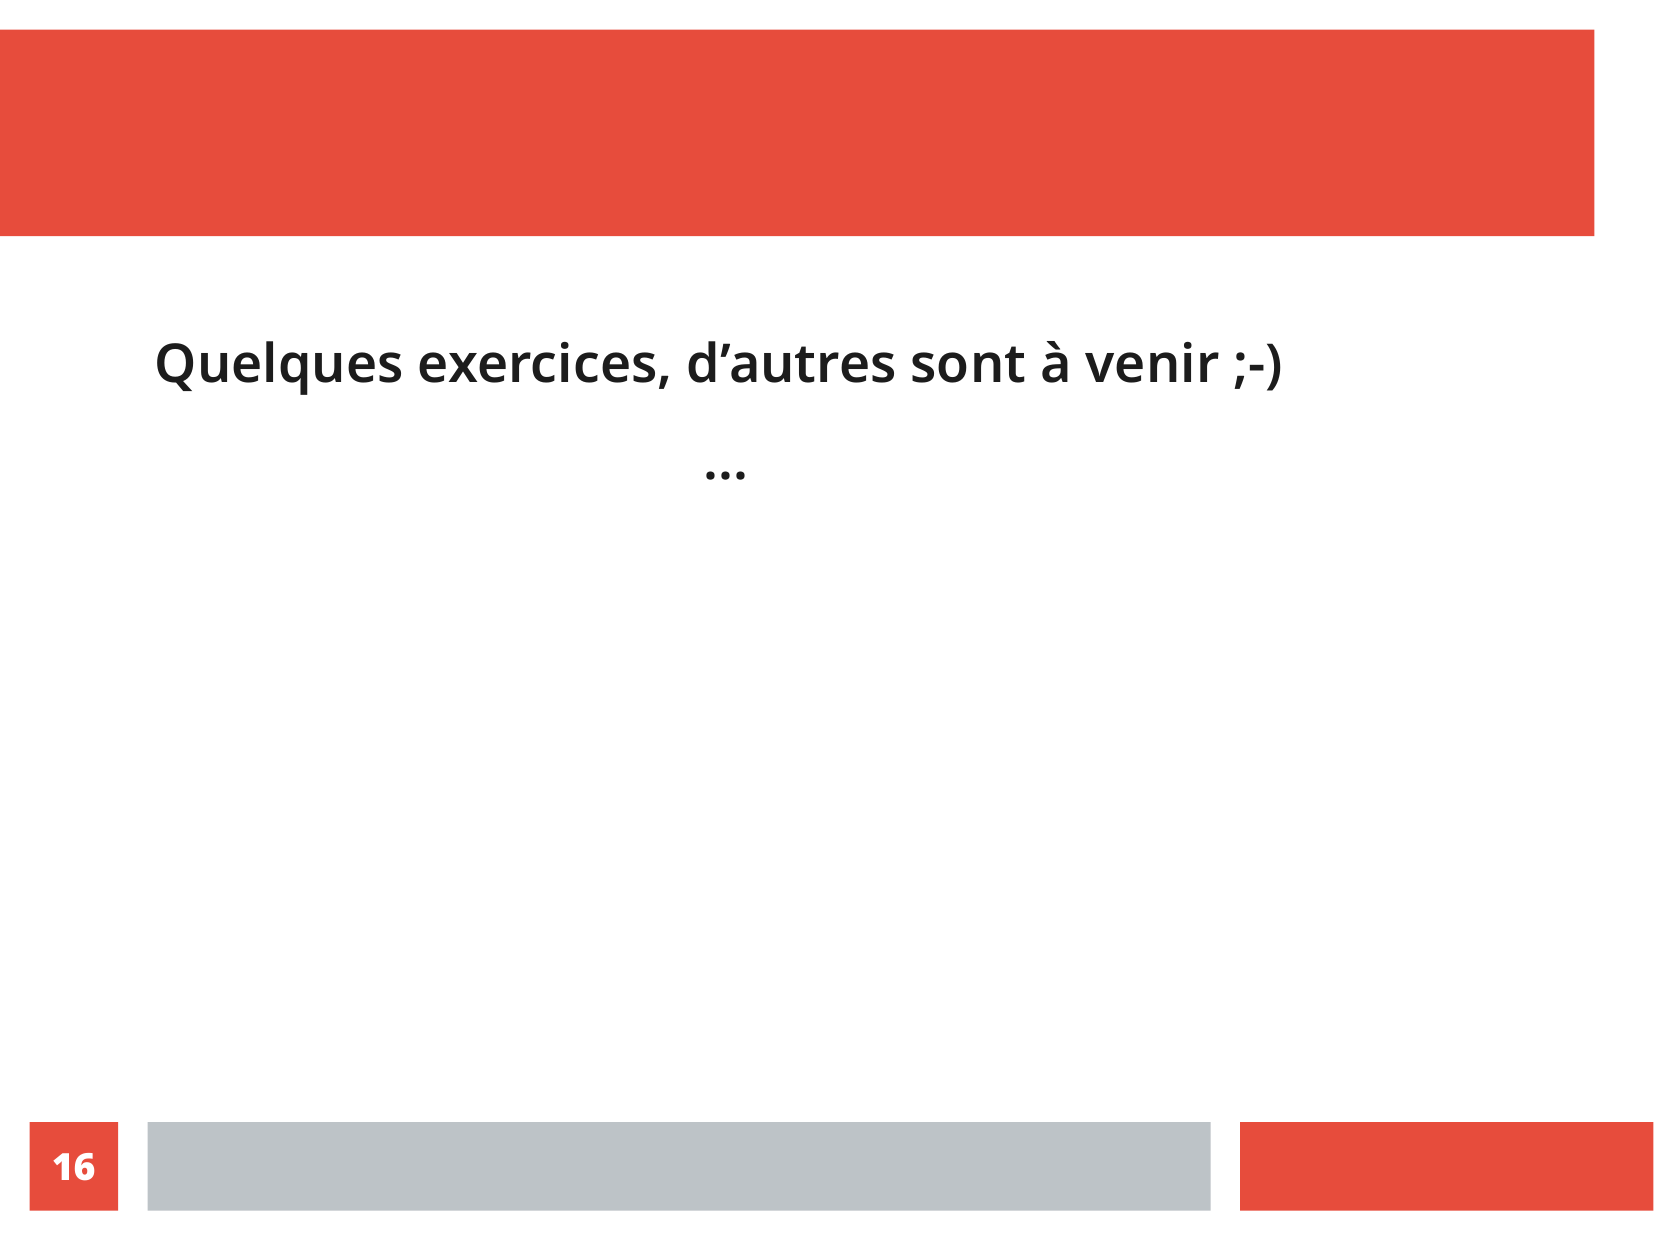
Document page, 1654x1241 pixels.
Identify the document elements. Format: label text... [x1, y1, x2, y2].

list Quelques exercices, d’autres sont à venir ;-) ... [59, 324, 1394, 497]
